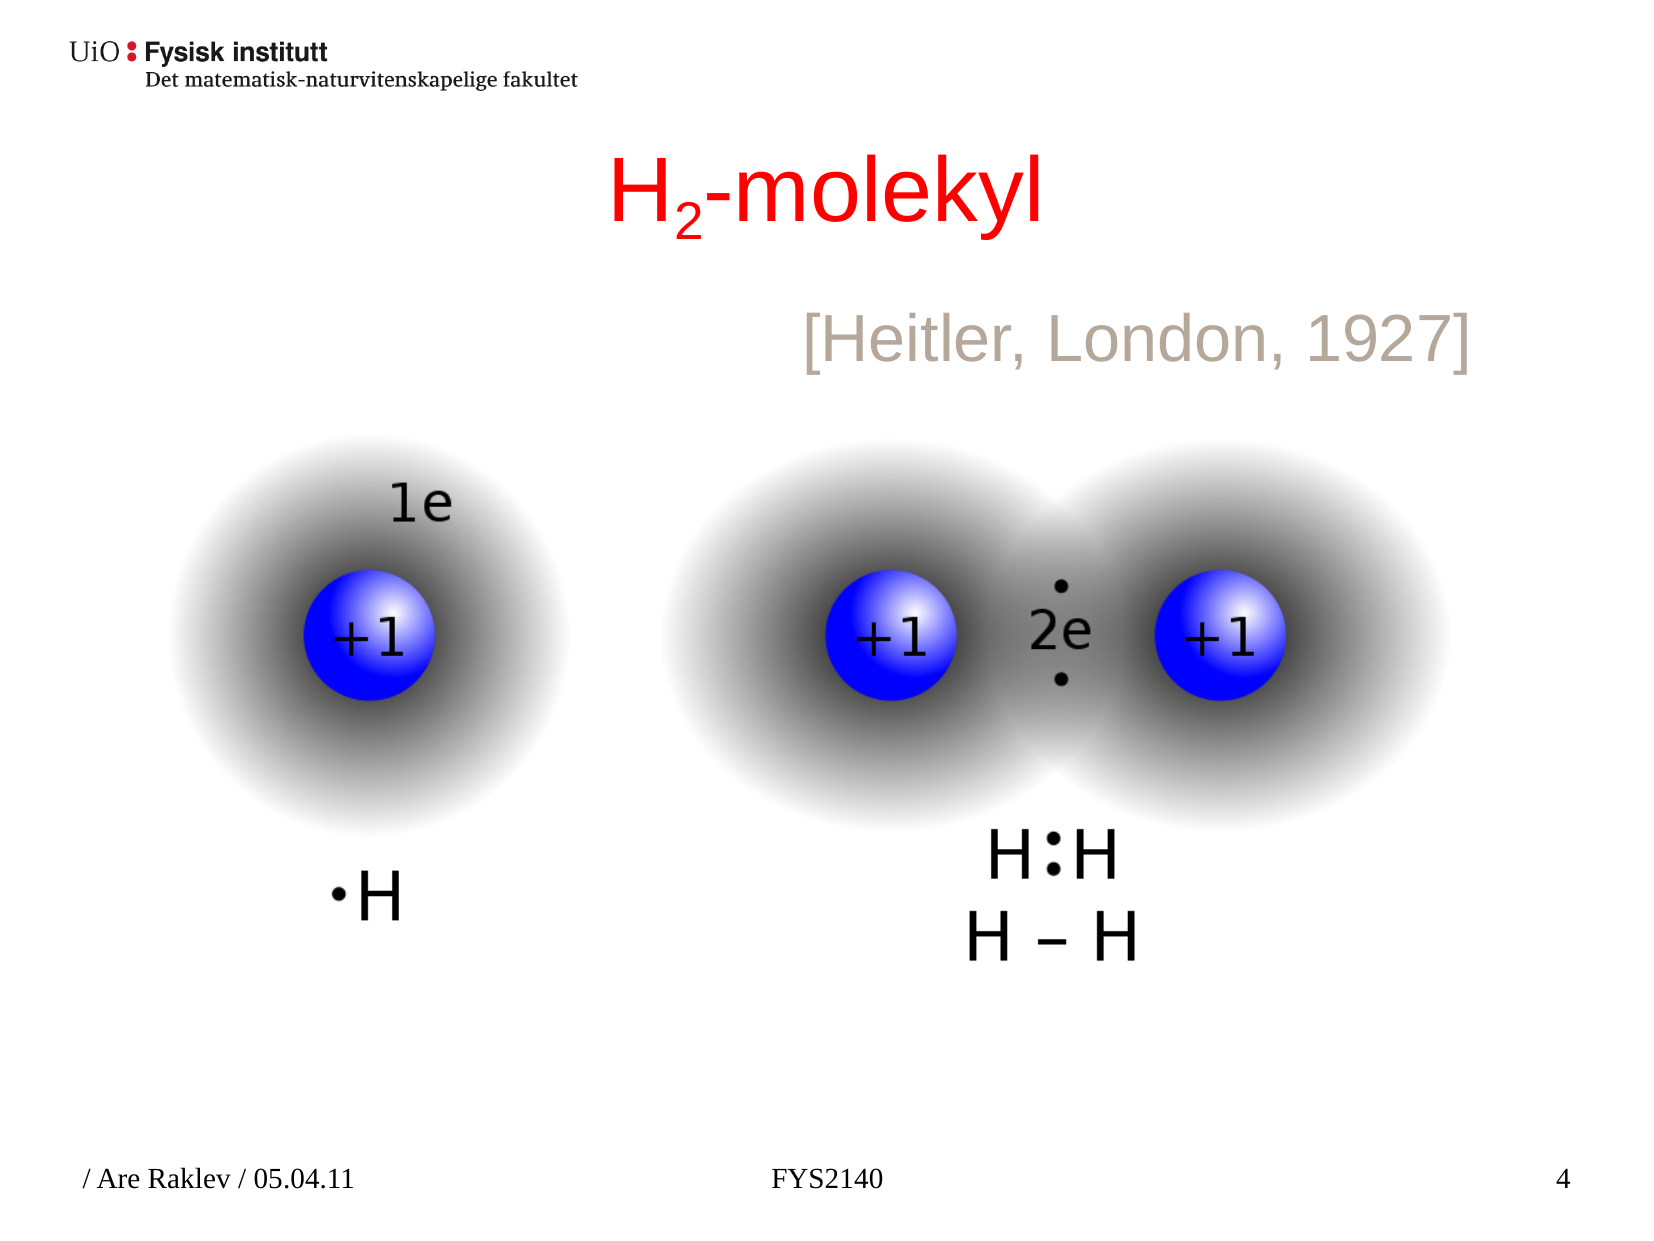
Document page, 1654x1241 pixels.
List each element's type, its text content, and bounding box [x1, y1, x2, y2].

title H2-molekyl [82, 90, 1571, 298]
picture [131, 413, 1471, 989]
picture [68, 37, 581, 93]
text_box [Heitler, London, 1927] [787, 294, 1534, 384]
